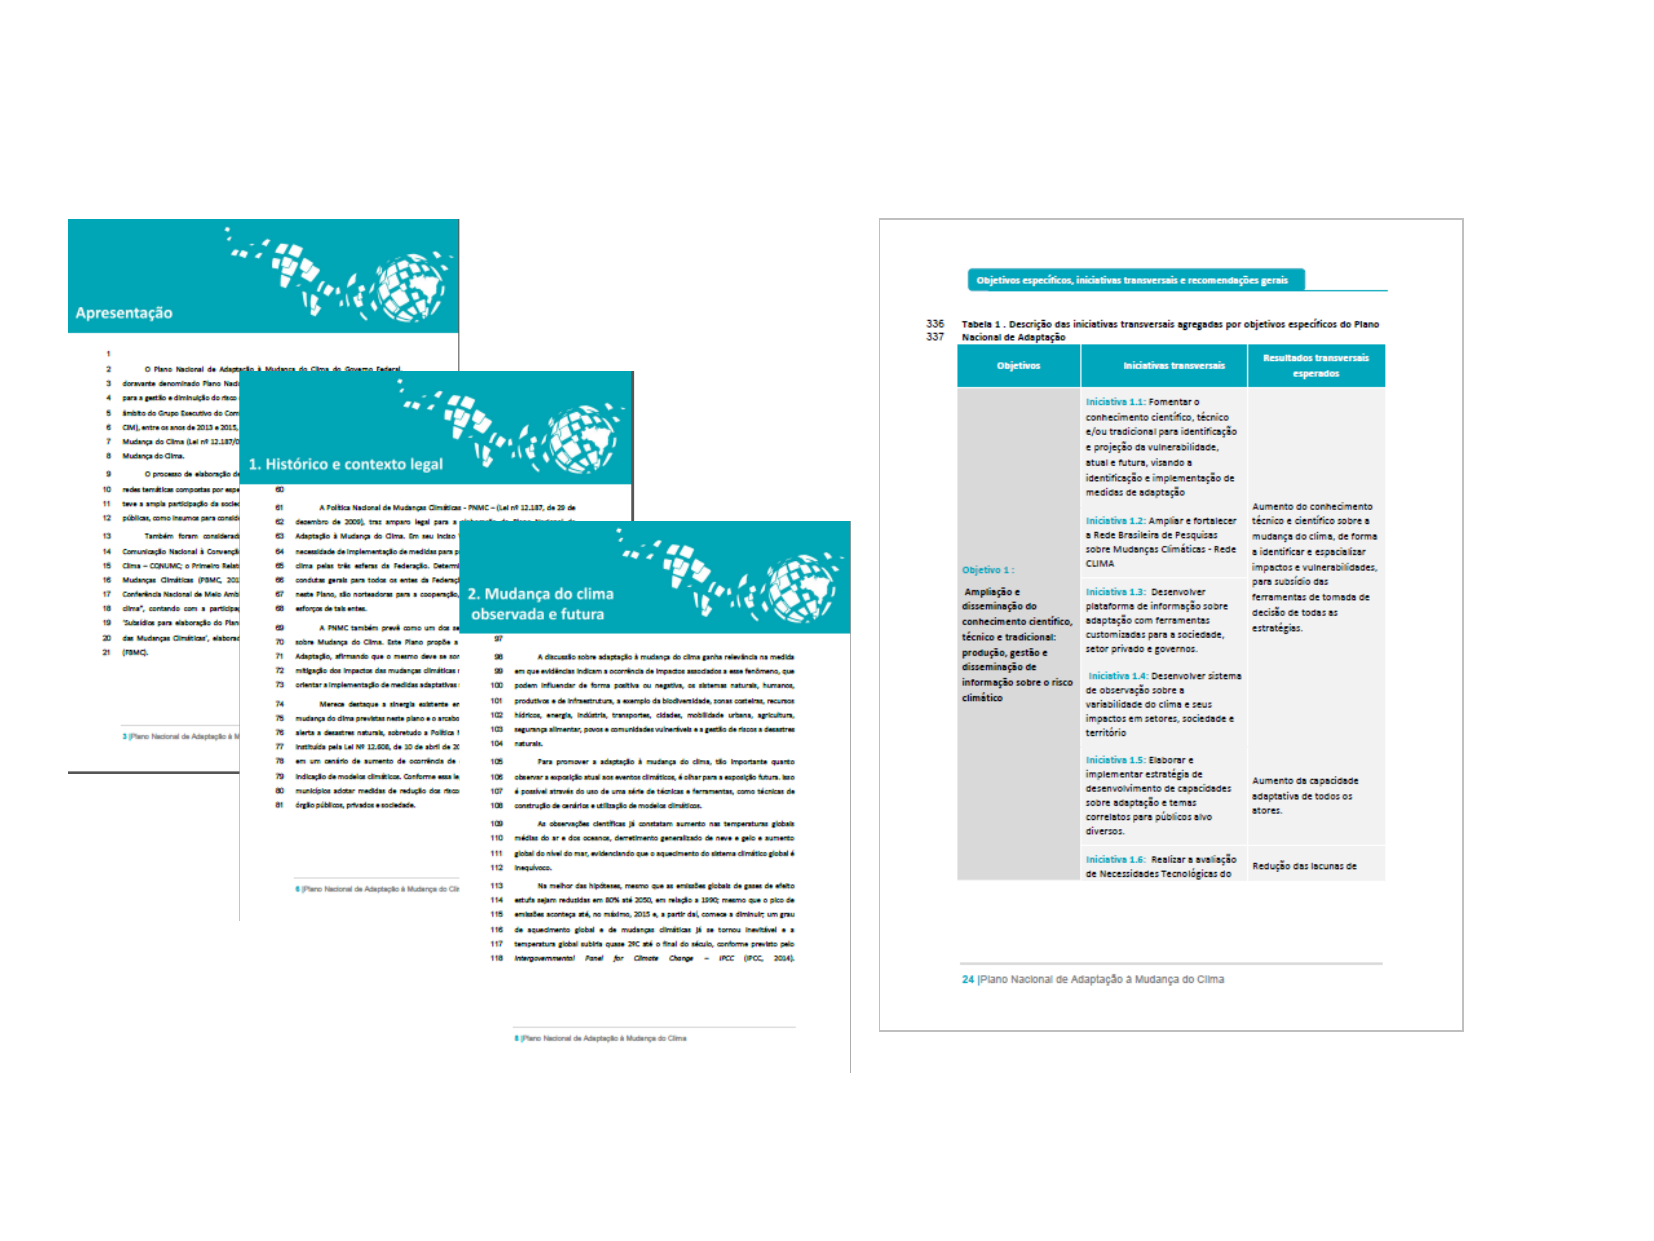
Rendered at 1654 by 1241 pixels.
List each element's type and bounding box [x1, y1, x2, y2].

picture [880, 219, 1463, 1031]
picture [68, 219, 851, 1073]
